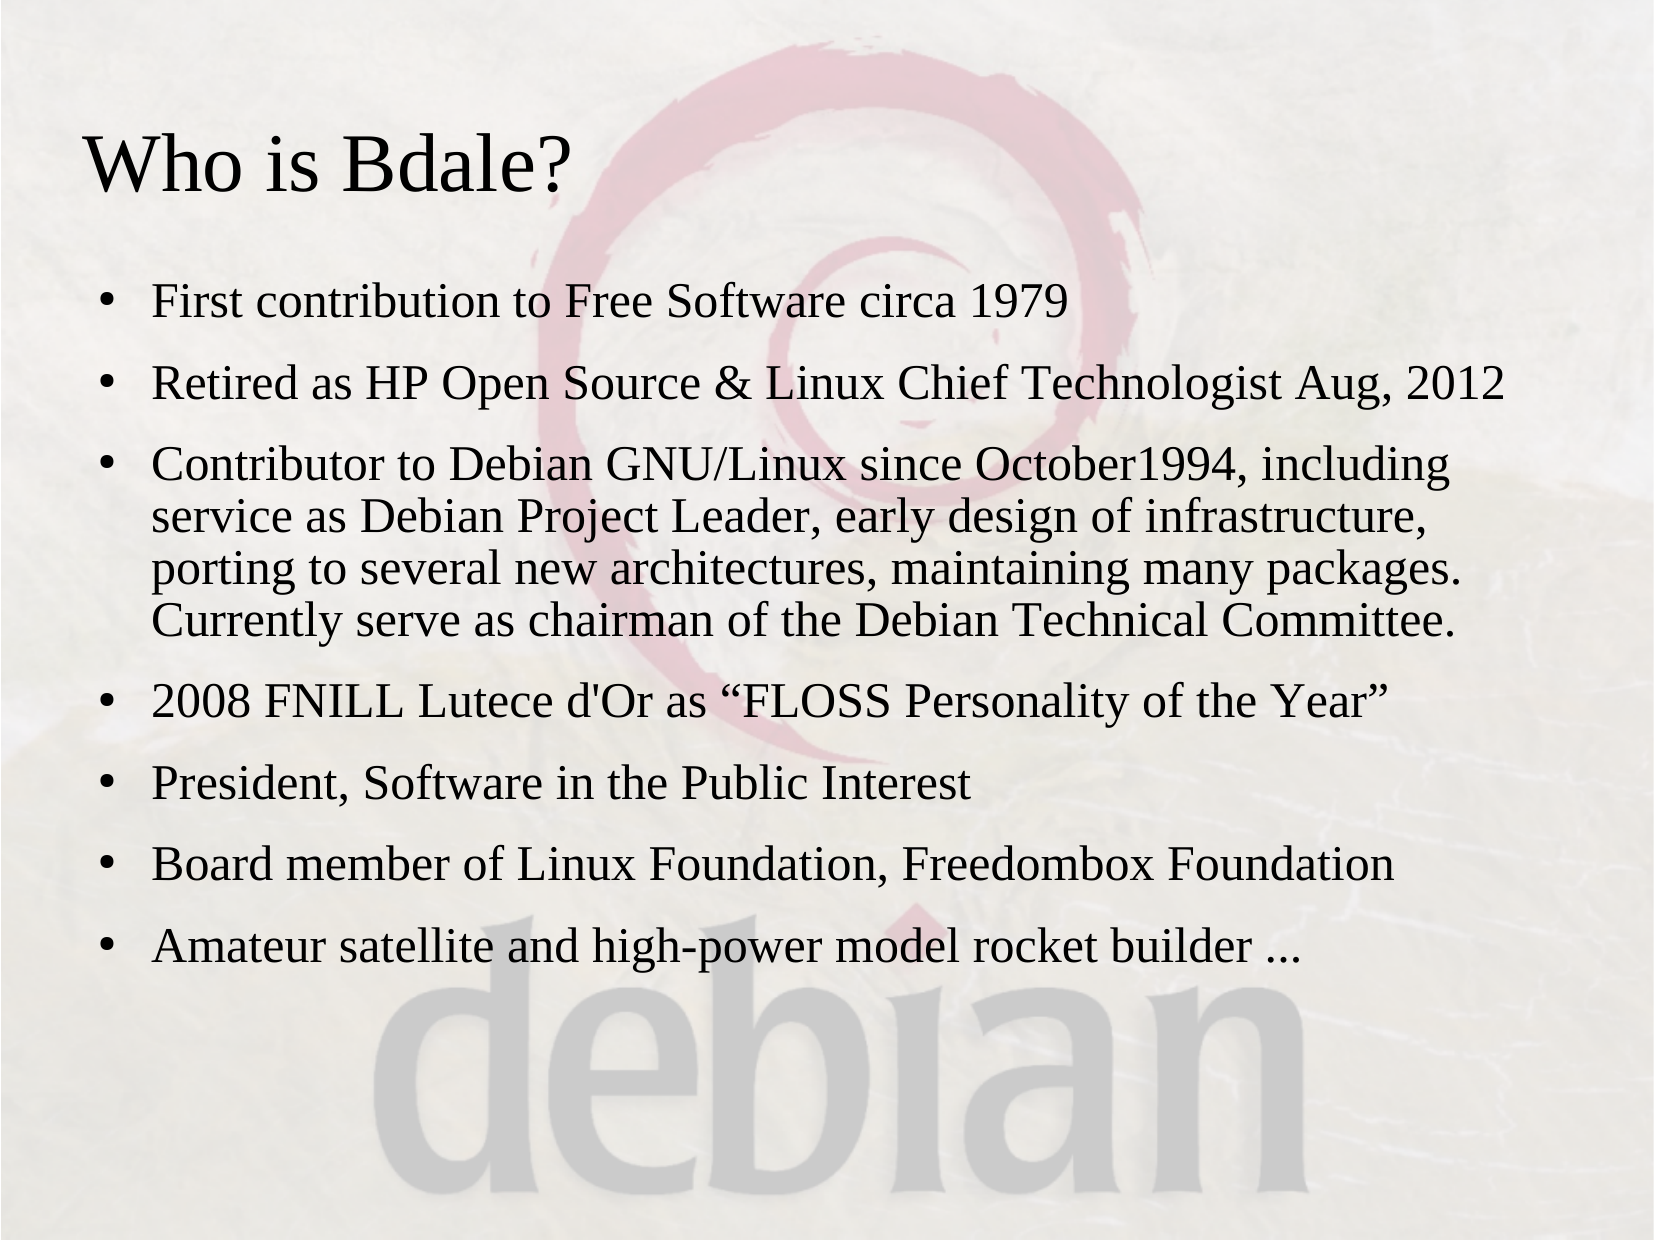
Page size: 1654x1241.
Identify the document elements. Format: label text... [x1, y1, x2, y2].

title Who is Bdale? [82, 49, 1571, 257]
list First contribution to Free Software circa 1979 Retired as HP Open Source & Linux Chief Technologist Aug, 2012 Contributor to Debian GNU/Linux since October1994, including service as Debian Project Leader, early design of infrastructure, porting to several new architectures, maintaining many packages. Currently serve as chairman of the Debian Technical Committee. 2008 FNILL Lutece d'Or as “FLOSS Personality of the Year” President, Software in the Public Interest Board member of Linux Foundation, Freedombox Foundation Amateur satellite and high-power model rocket builder ... [80, 276, 1536, 1046]
picture [1, 0, 1654, 1240]
